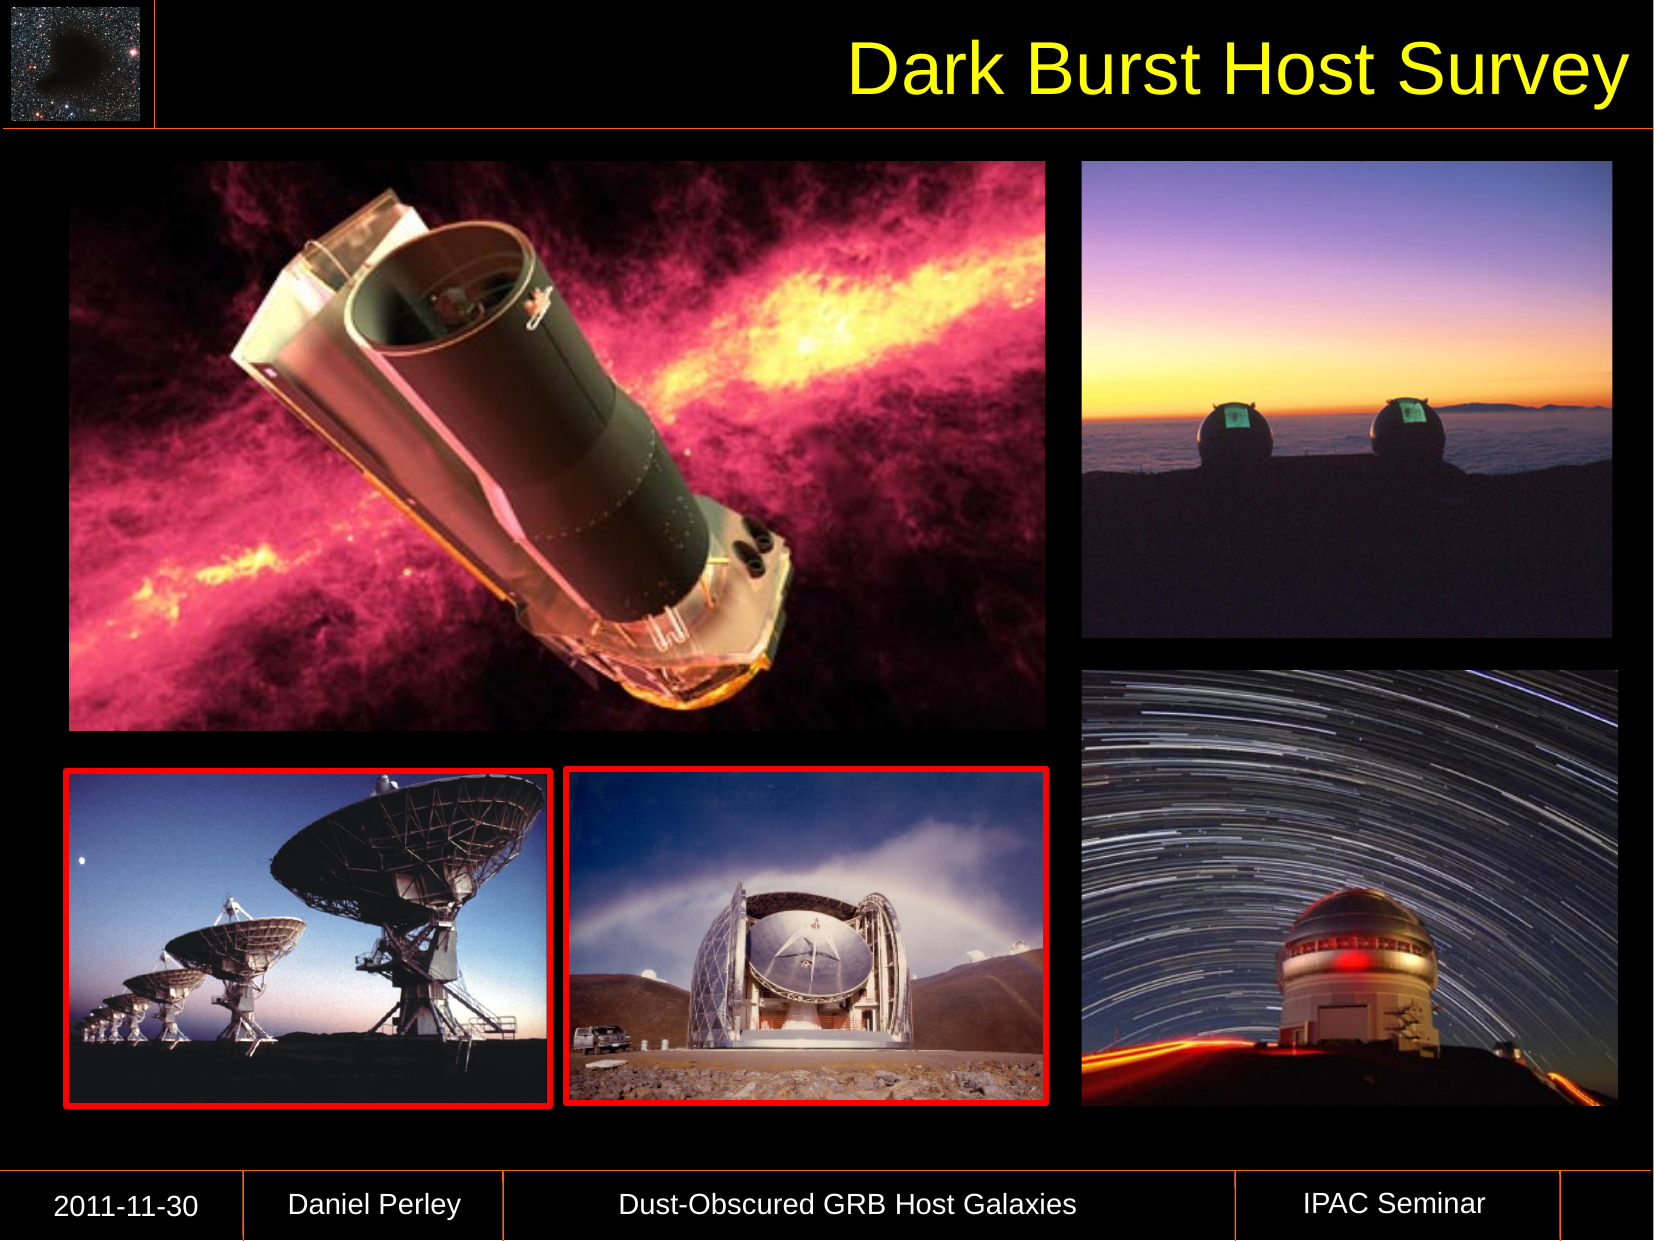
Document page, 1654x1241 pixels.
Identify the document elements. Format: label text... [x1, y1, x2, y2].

picture [1081, 670, 1618, 1106]
title Dark Burst Host Survey [225, 17, 1631, 119]
picture [69, 773, 547, 1104]
picture [11, 7, 140, 121]
picture [69, 161, 1046, 731]
picture [569, 771, 1044, 1101]
picture [1081, 161, 1613, 638]
